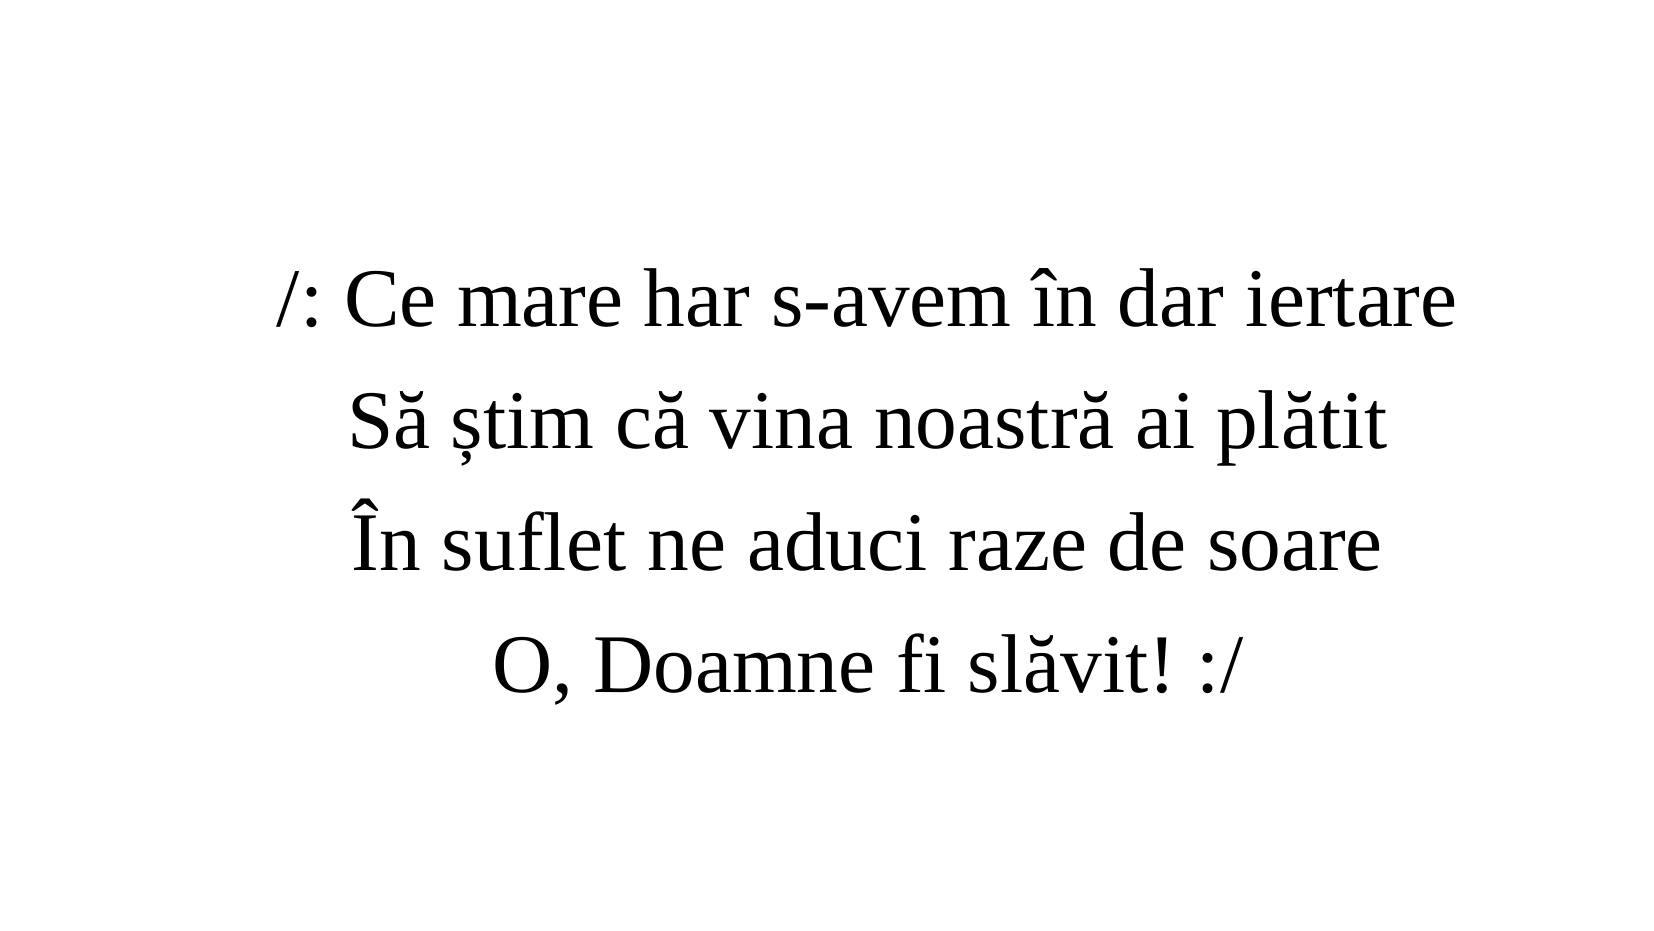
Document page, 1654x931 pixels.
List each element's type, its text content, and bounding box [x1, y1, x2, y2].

subtitle /: Ce mare har s-avem în dar iertare Să știm că vina noastră ai plătit În suflet ne aduci raze de soare O, Doamne fi slăvit! :/ [153, 242, 1583, 710]
